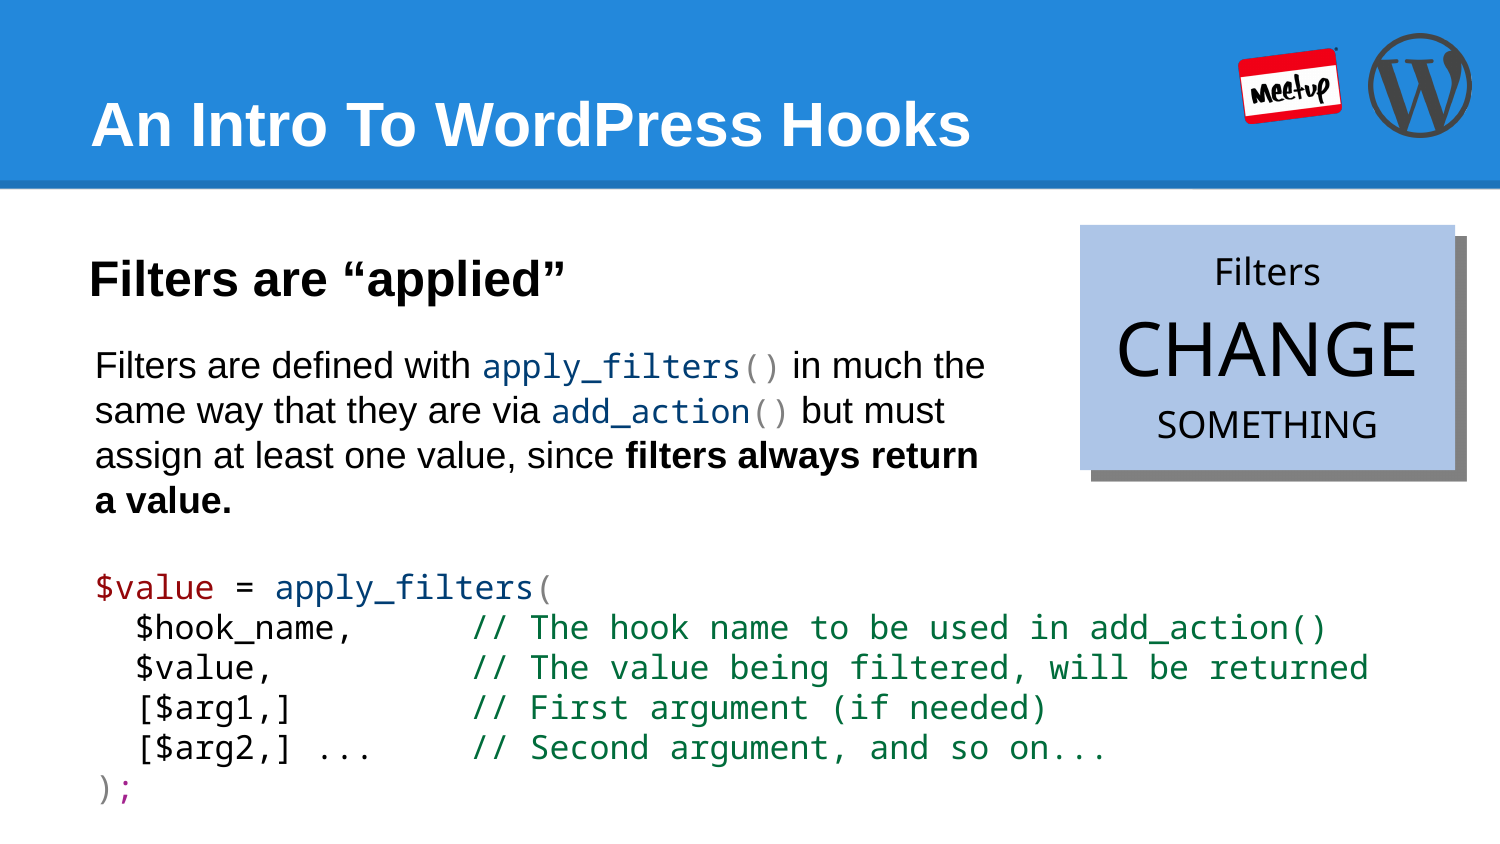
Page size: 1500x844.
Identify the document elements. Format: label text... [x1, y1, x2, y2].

title An Intro To WordPress Hooks [75, 33, 1425, 175]
text_box Filters CHANGE SOMETHING [1080, 224, 1456, 471]
text_box Filters are defined with apply_filters() in much the same way that they are via add_action() but must assign at least one value, since filters always return a value. $value = apply_filters( $hook_name, // The hook name to be used in add_action() $value, // The value being filtered, will be returned [$arg1,] // First argument (if needed) [$arg2,] ... // Second argument, and so on... ); [79, 326, 1440, 523]
picture [1368, 33, 1472, 138]
text_box Filters are “applied” [73, 231, 901, 422]
picture [1238, 47, 1342, 124]
